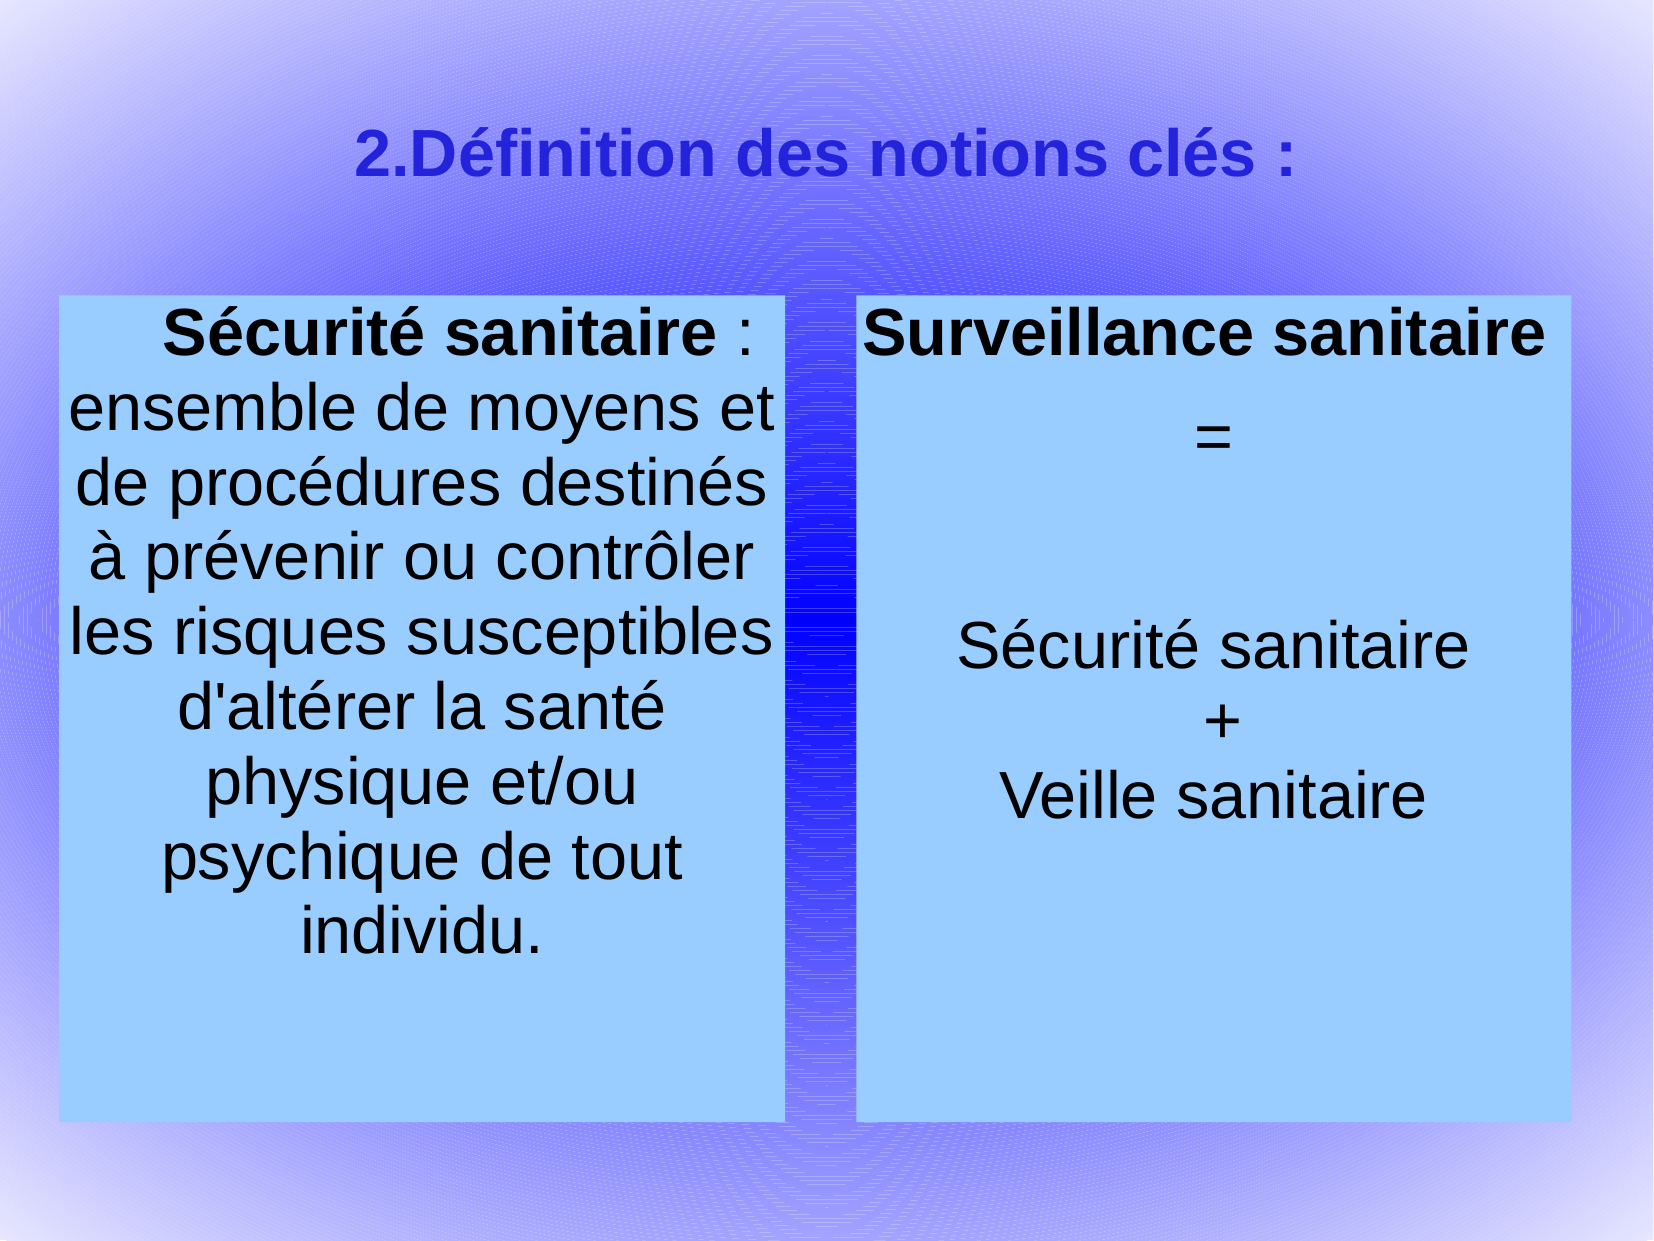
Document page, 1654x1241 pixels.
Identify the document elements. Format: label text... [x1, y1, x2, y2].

list Sécurité sanitaire : ensemble de moyens et de procédures destinés à prévenir ou contrôler les risques susceptibles d'altérer la santé physique et/ou psychique de tout individu. [59, 295, 786, 1123]
list Surveillance sanitaire = Sécurité sanitaire + Veille sanitaire [856, 295, 1572, 1123]
title 2.Définition des notions clés : [82, 49, 1571, 257]
